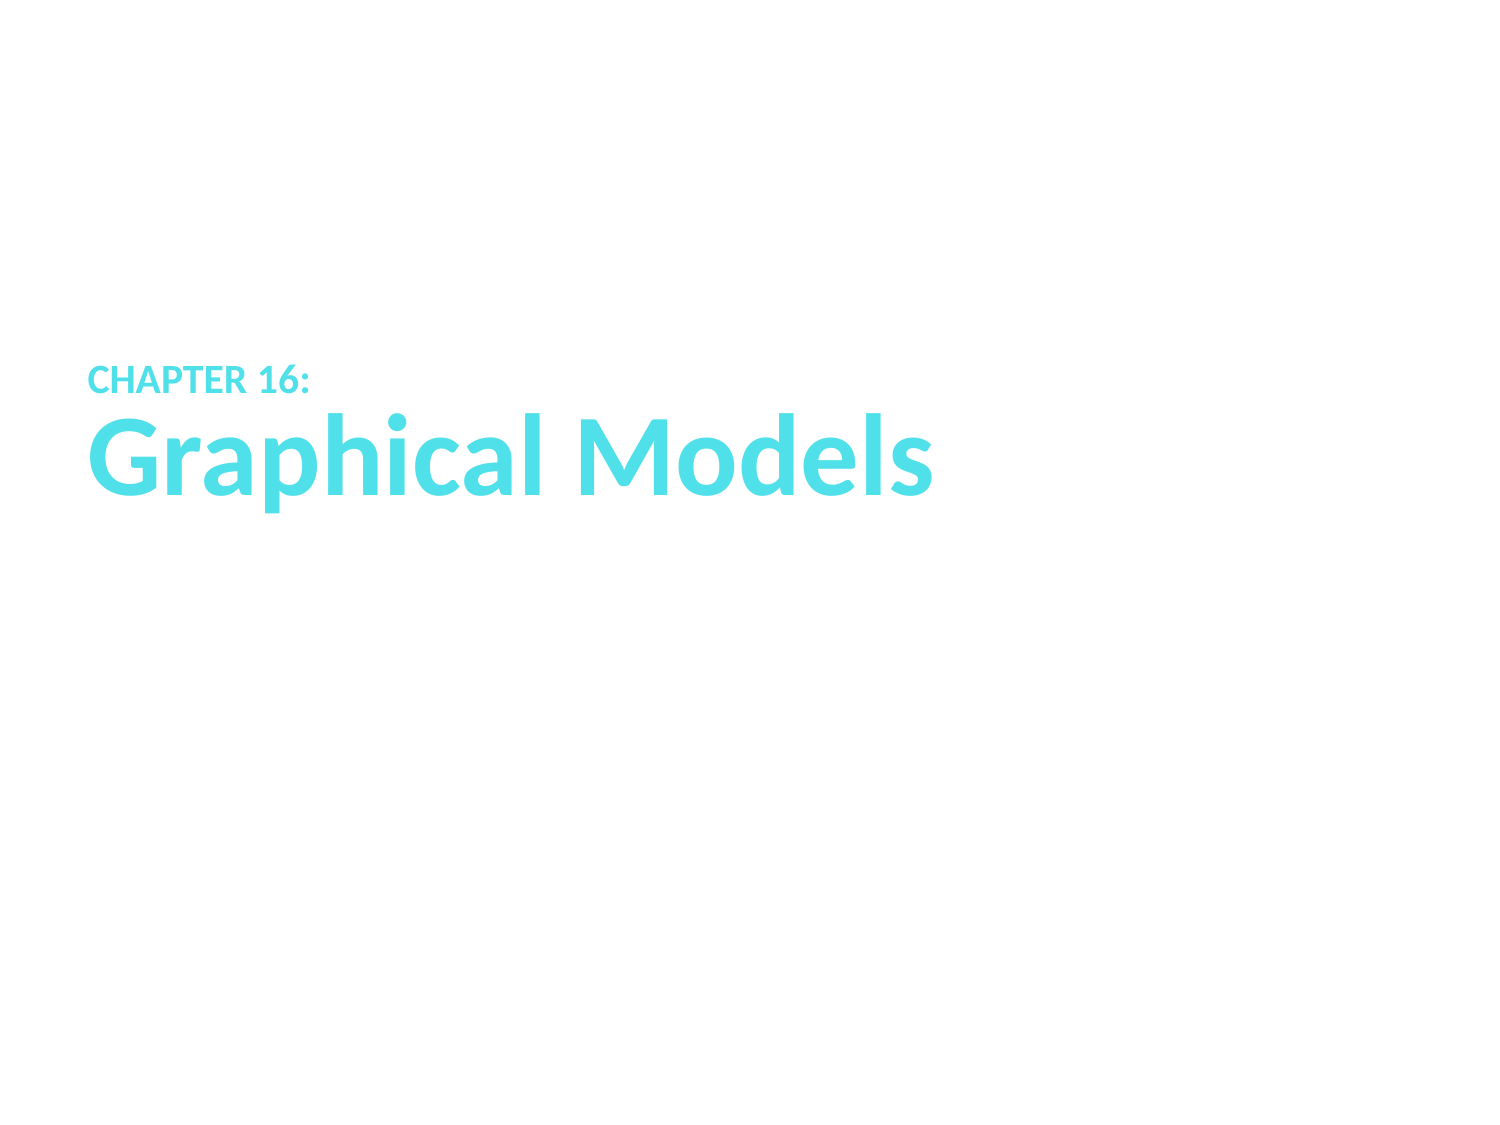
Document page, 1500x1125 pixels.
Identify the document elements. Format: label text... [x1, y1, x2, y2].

title CHAPTER 16: Graphical Models [87, 224, 1376, 525]
